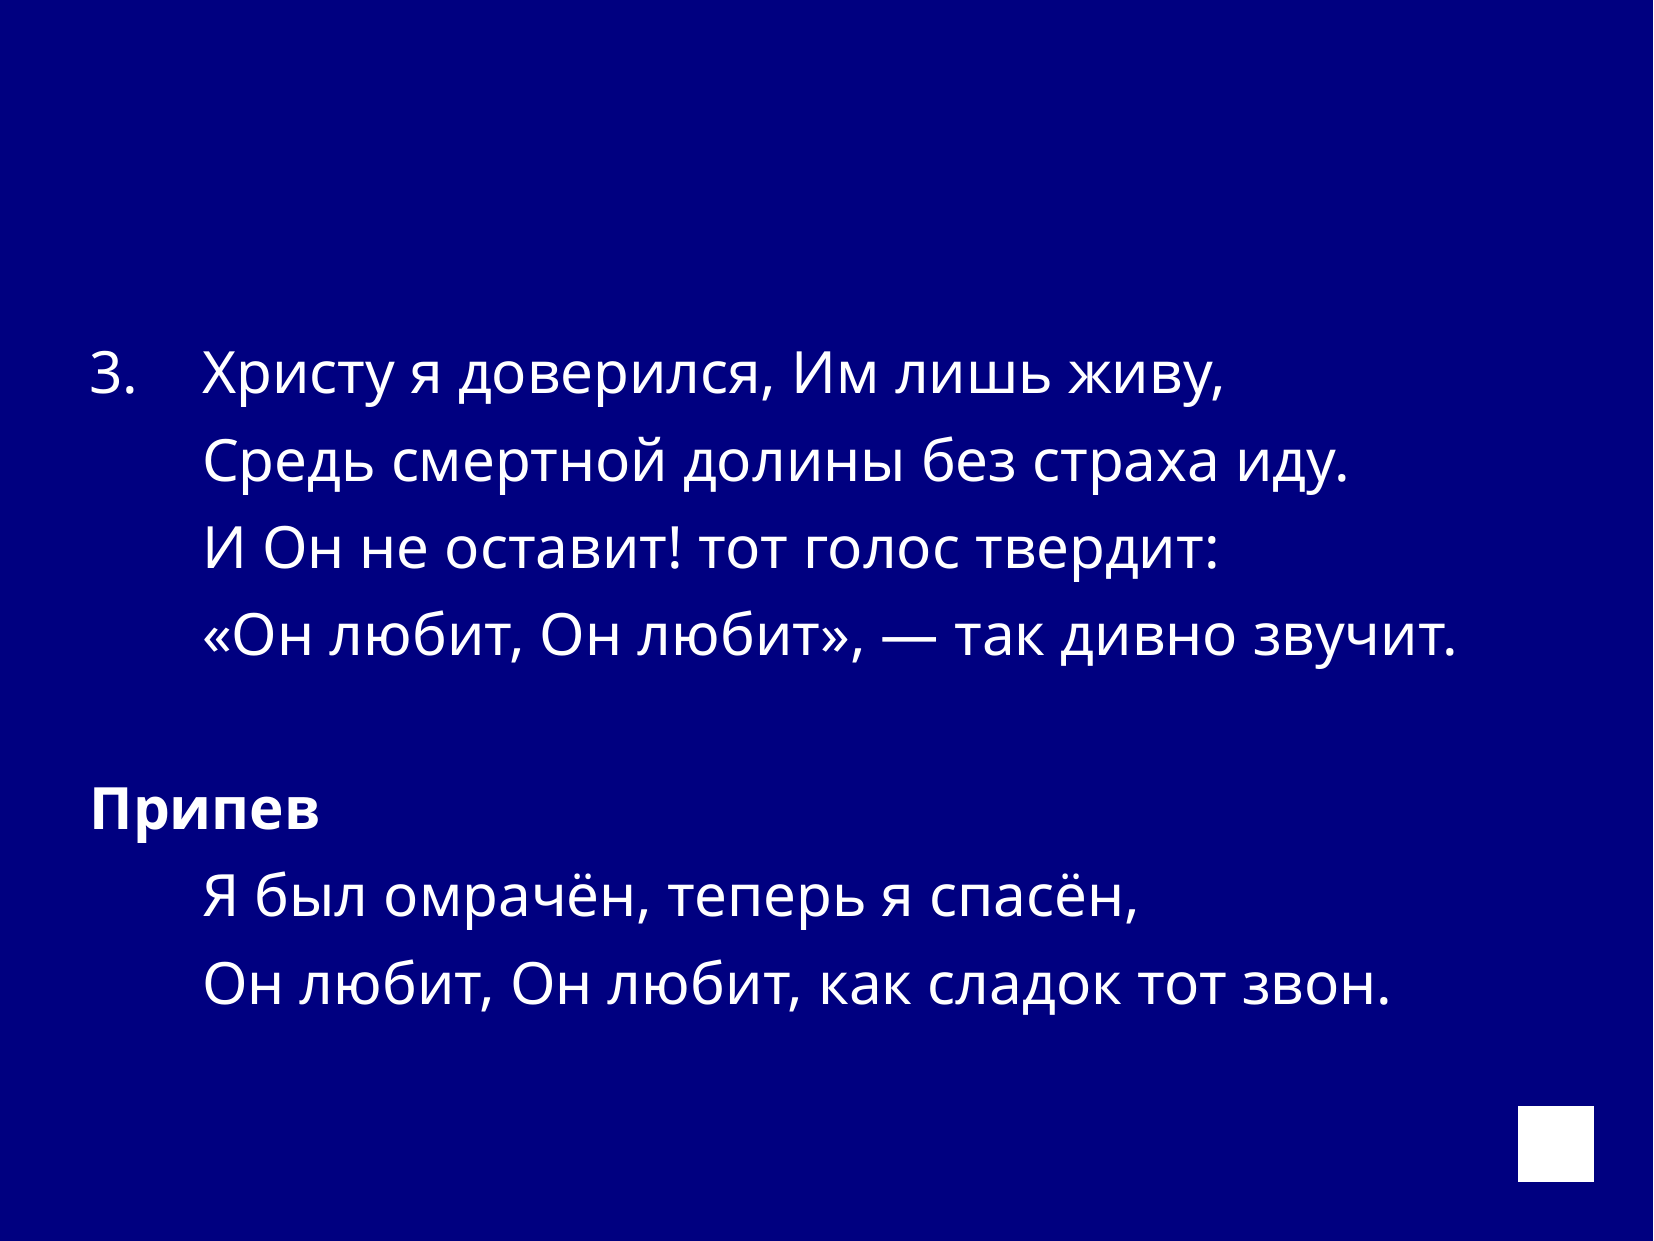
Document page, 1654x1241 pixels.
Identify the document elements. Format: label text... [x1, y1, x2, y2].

text_box 3. Христу я доверился, Им лишь живу, Средь смертной долины без страха иду. И Он не оставит! тот голос твердит: «Он любит, Он любит», — так дивно звучит. Припев Я был омрачён, теперь я спасён, Он любит, Он любит, как сладок тот звон. [75, 150, 1653, 1163]
text_box [1518, 1163, 1594, 1182]
